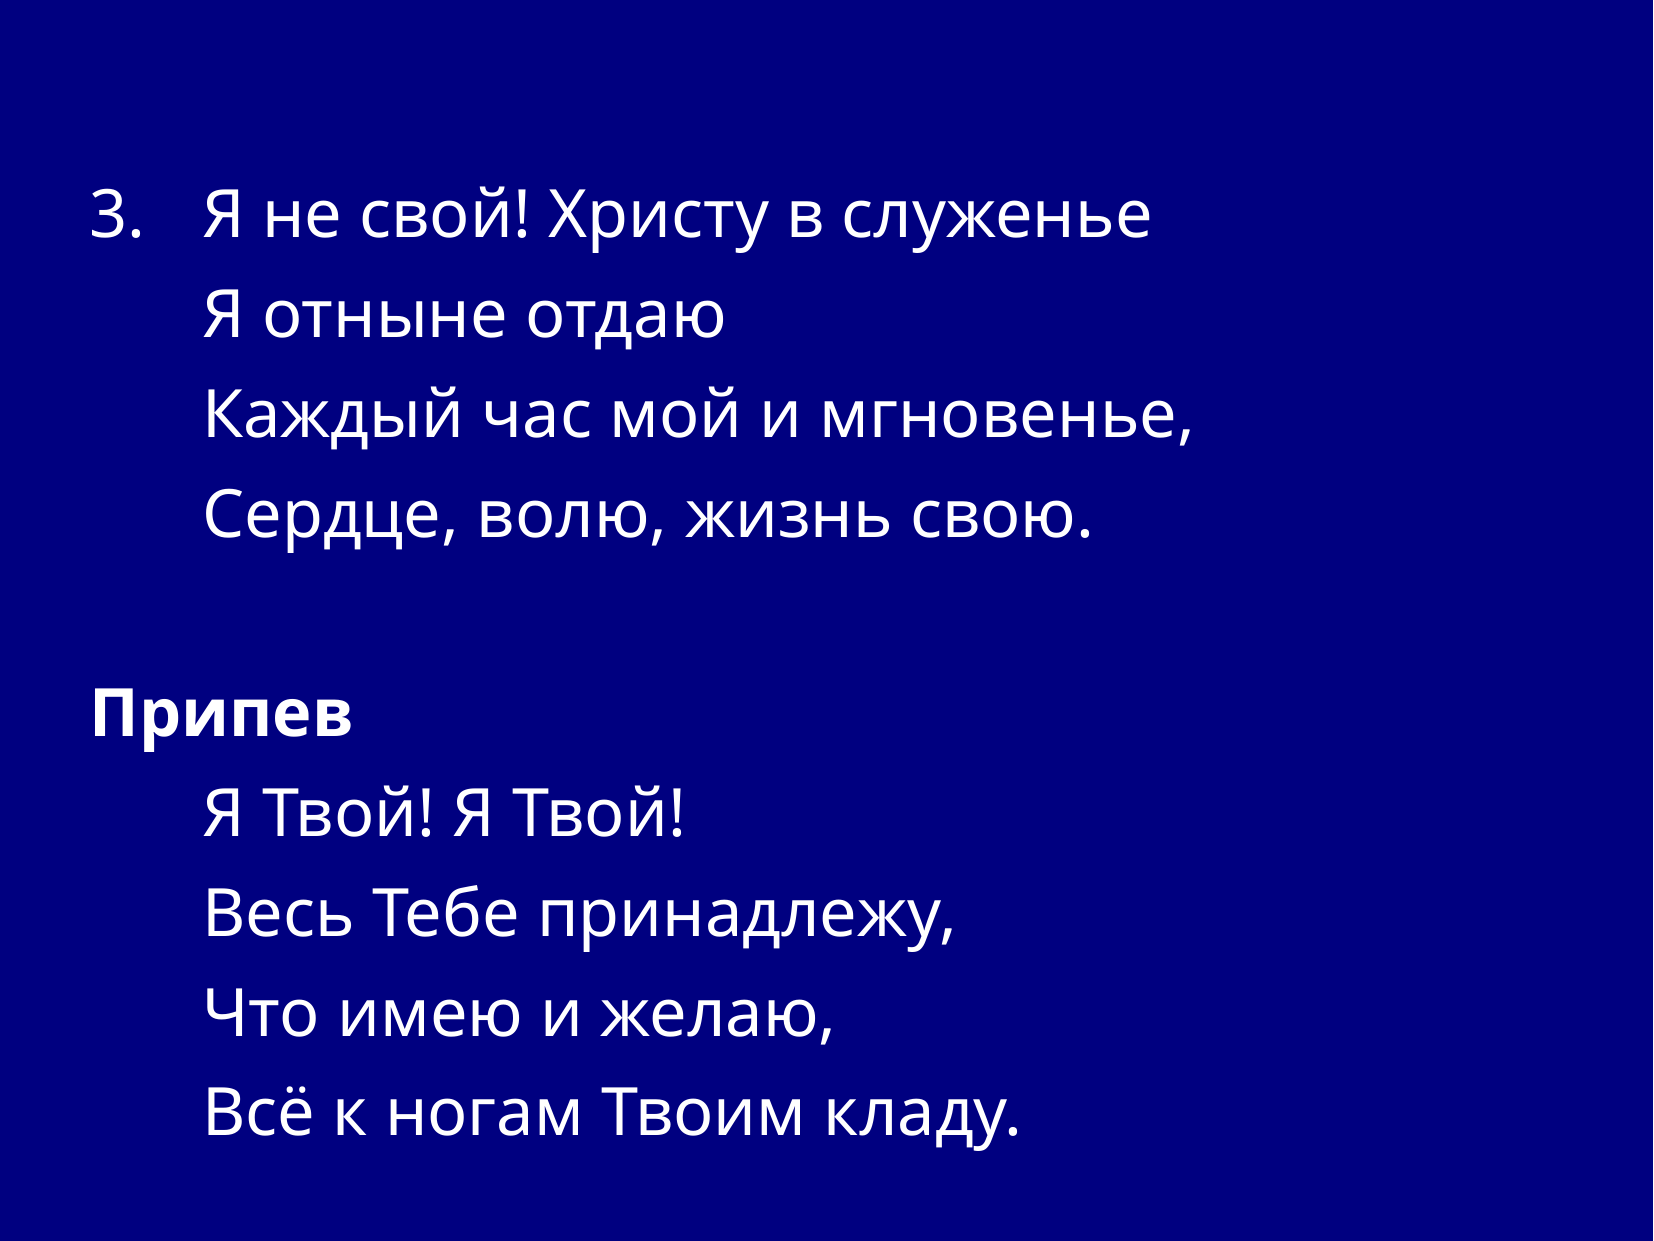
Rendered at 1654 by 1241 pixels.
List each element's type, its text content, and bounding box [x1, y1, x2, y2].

text_box 3. Я не свой! Христу в служенье Я отныне отдаю Каждый час мой и мгновенье, Сердце, волю, жизнь свою. Припев Я Твой! Я Твой! Весь Тебе принадлежу, Что имею и желаю, Всё к ногам Твоим кладу. [75, 150, 1576, 1163]
